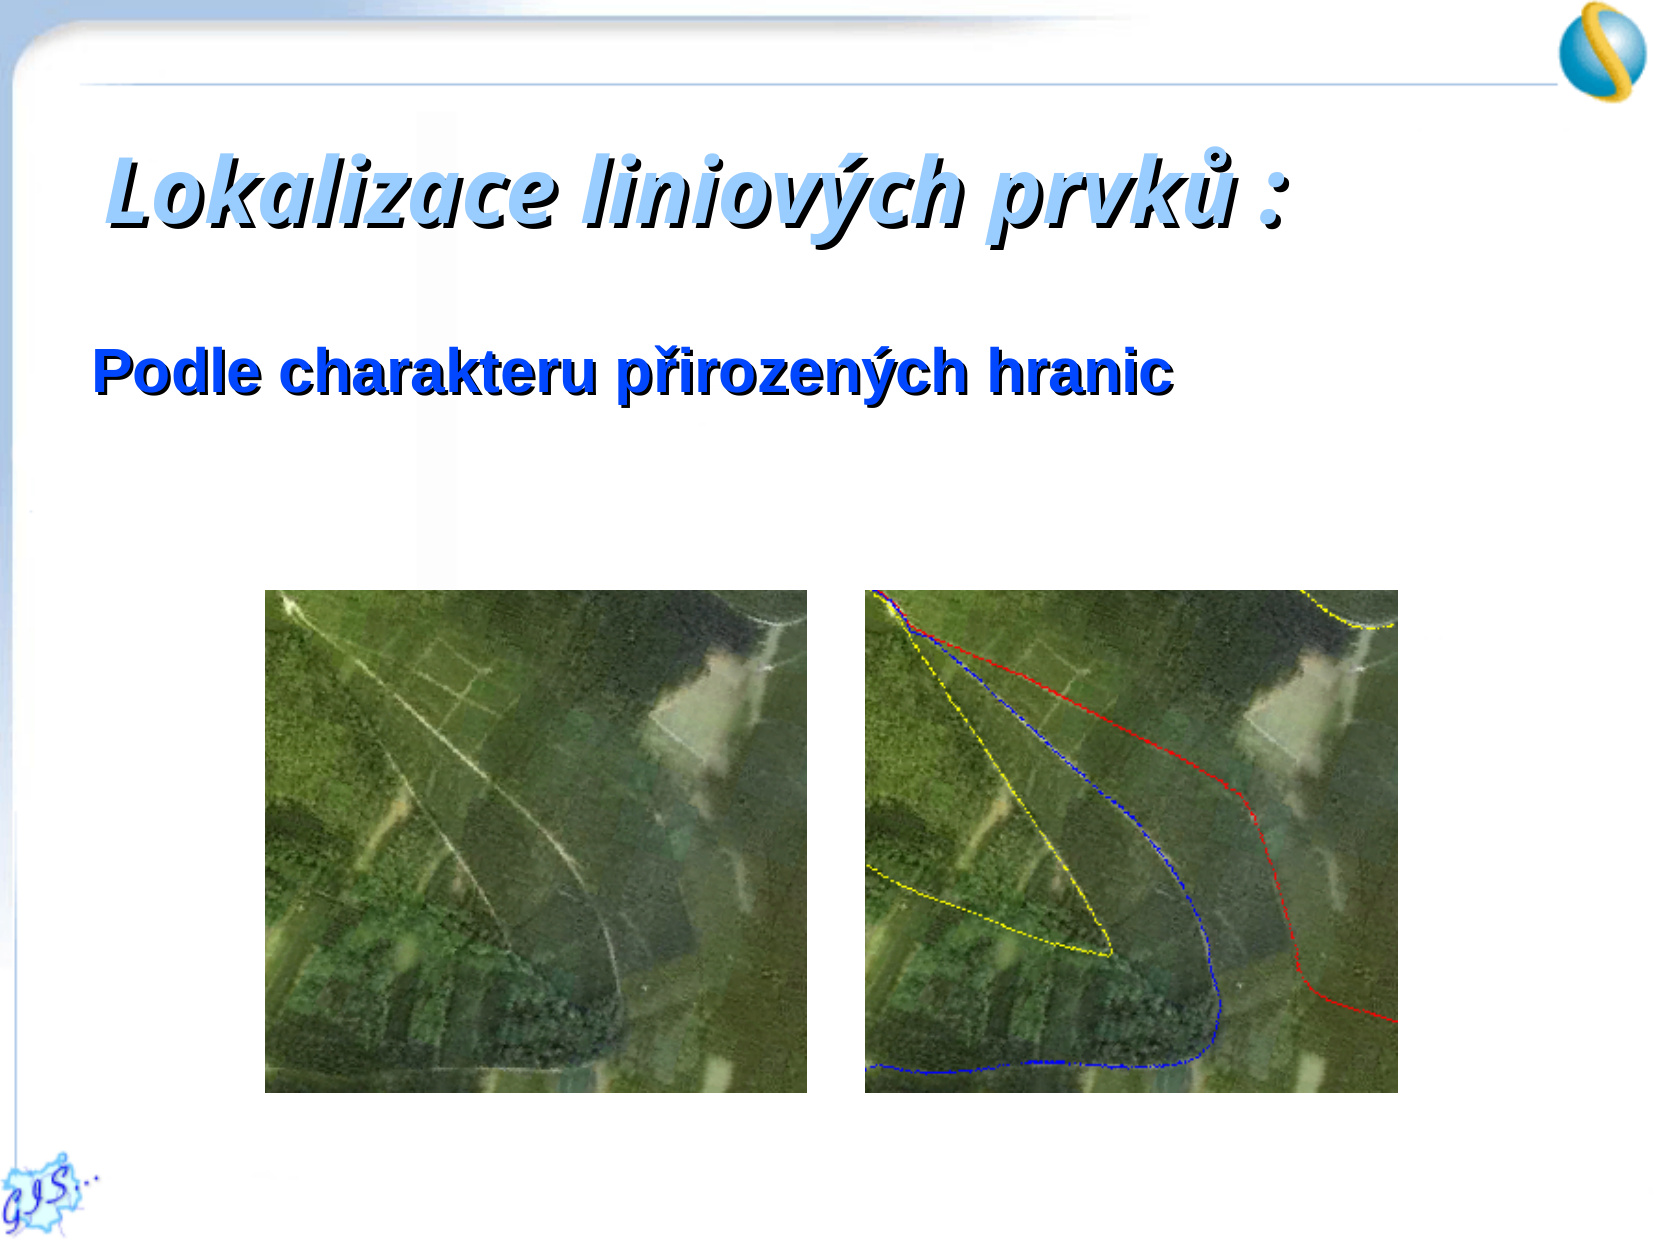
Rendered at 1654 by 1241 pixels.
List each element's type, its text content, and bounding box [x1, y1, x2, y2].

text_box Lokalizace liniových prvků : [88, 118, 1654, 245]
picture [0, 0, 1654, 1241]
text_box Podle charakteru přirozených hranic [59, 328, 1216, 487]
